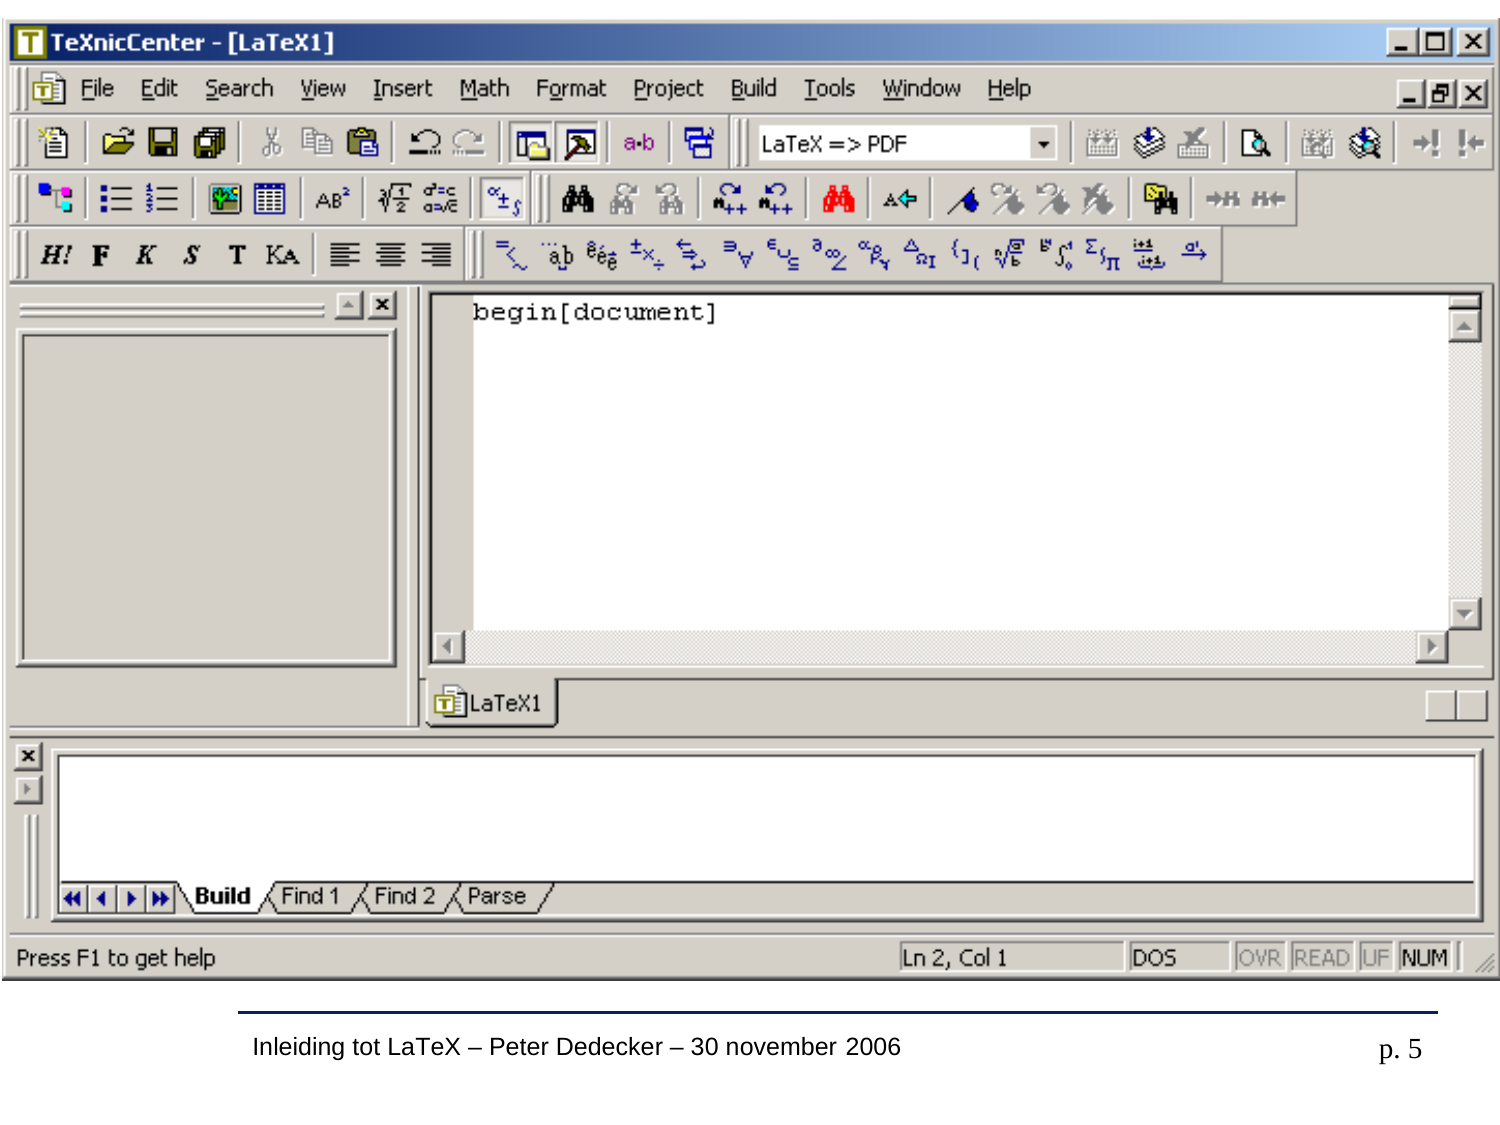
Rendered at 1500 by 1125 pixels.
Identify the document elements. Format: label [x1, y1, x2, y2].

picture [2, 18, 1500, 981]
